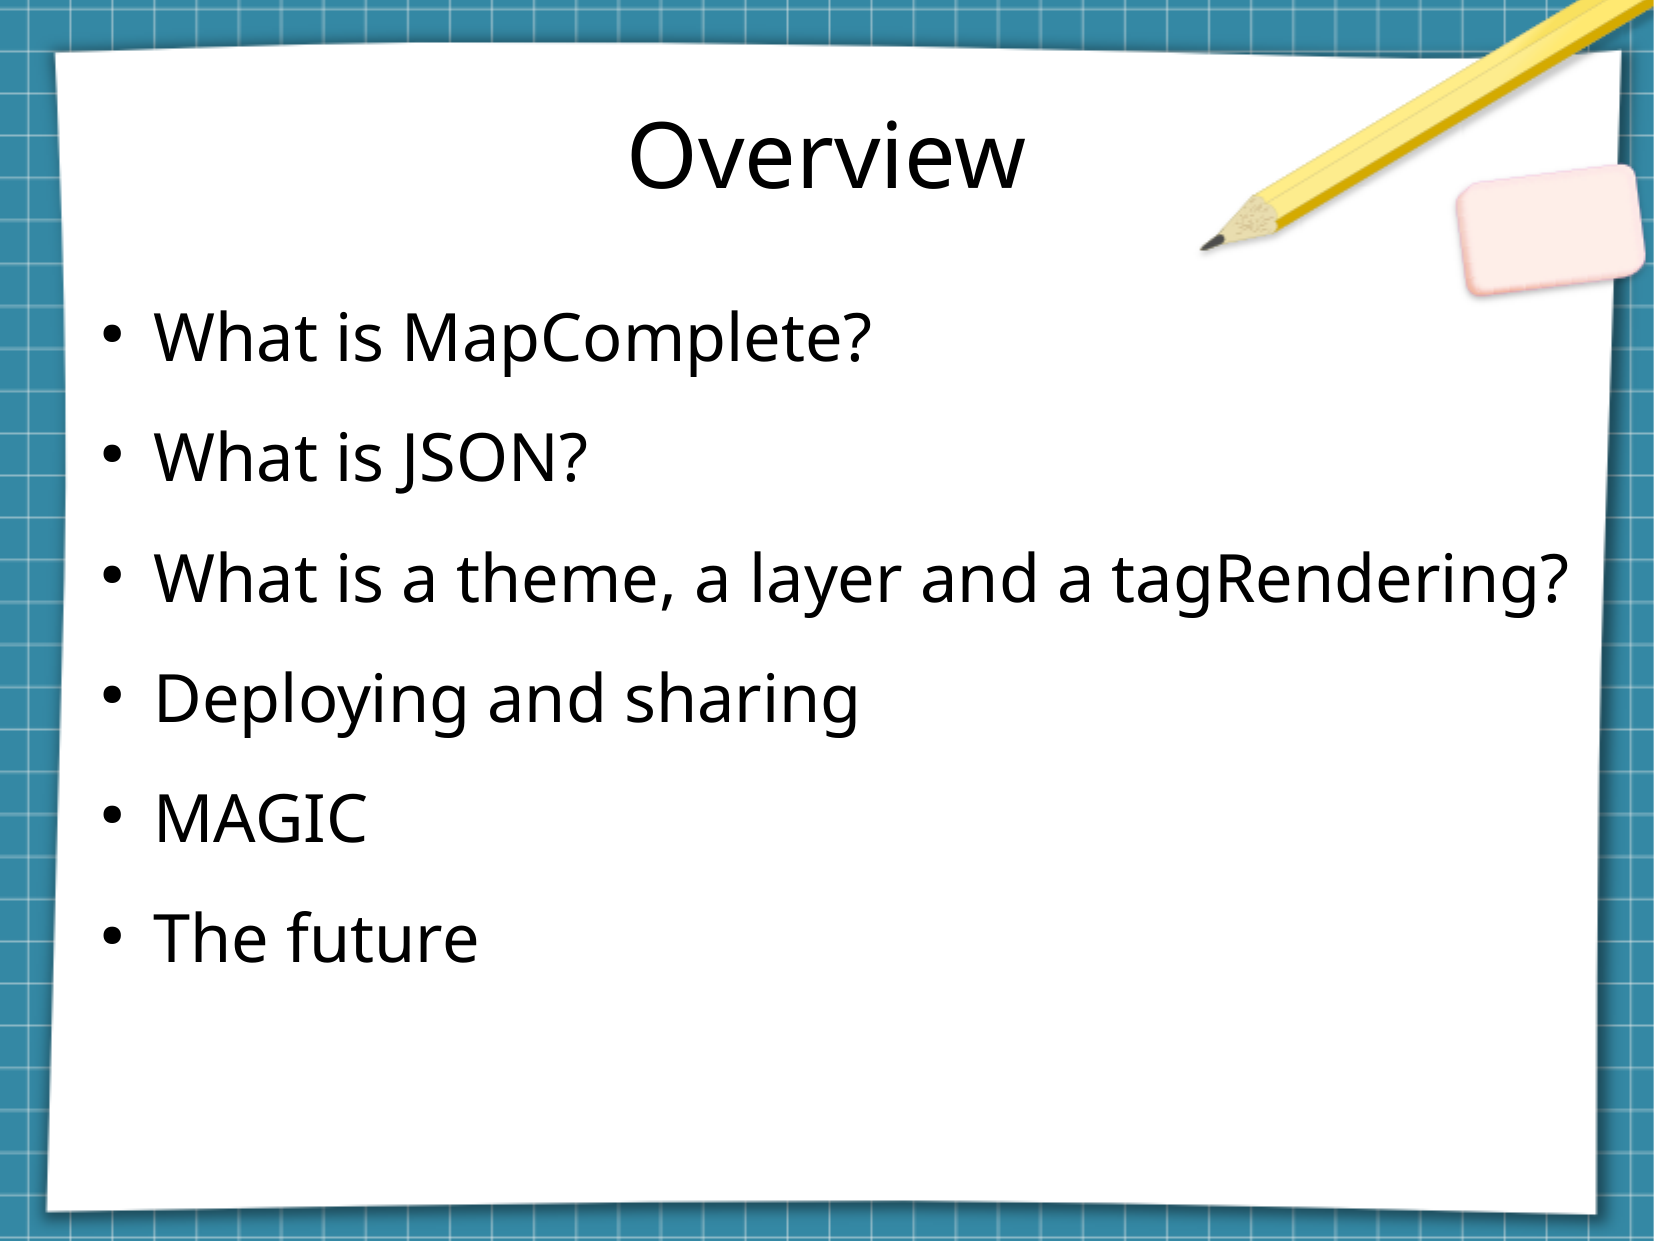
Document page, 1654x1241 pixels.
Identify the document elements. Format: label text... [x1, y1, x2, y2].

picture [0, 0, 1654, 1241]
title Overview [82, 49, 1571, 257]
list What is MapComplete? What is JSON? What is a theme, a layer and a tagRendering? Deploying and sharing MAGIC The future [82, 290, 1571, 1010]
